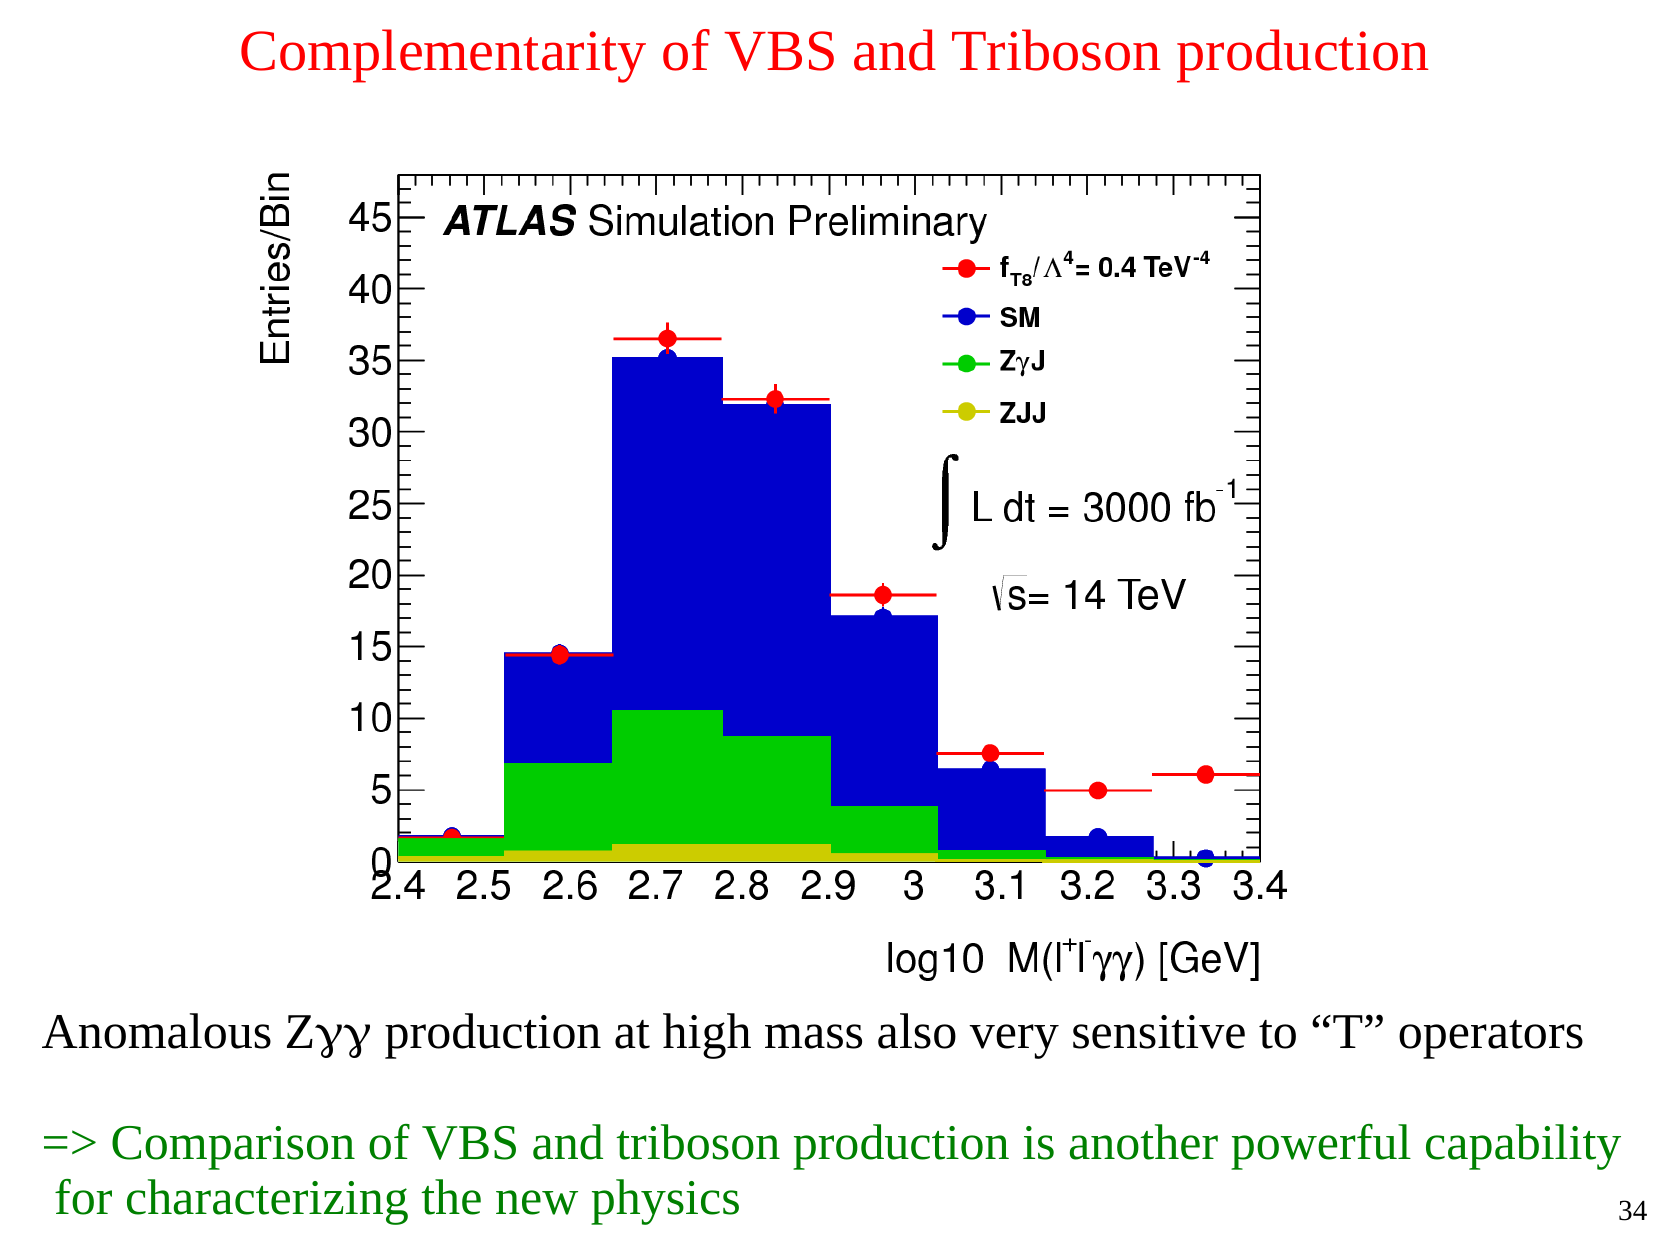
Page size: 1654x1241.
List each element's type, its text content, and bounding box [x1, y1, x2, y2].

text_box Anomalous Zγγ production at high mass also very sensitive to “T” operators => Comparison of VBS and triboson production is another powerful capability for characterizing the new physics [41, 1004, 1620, 1230]
picture [223, 131, 1314, 1000]
title Complementarity of VBS and Triboson production [128, 0, 1541, 144]
